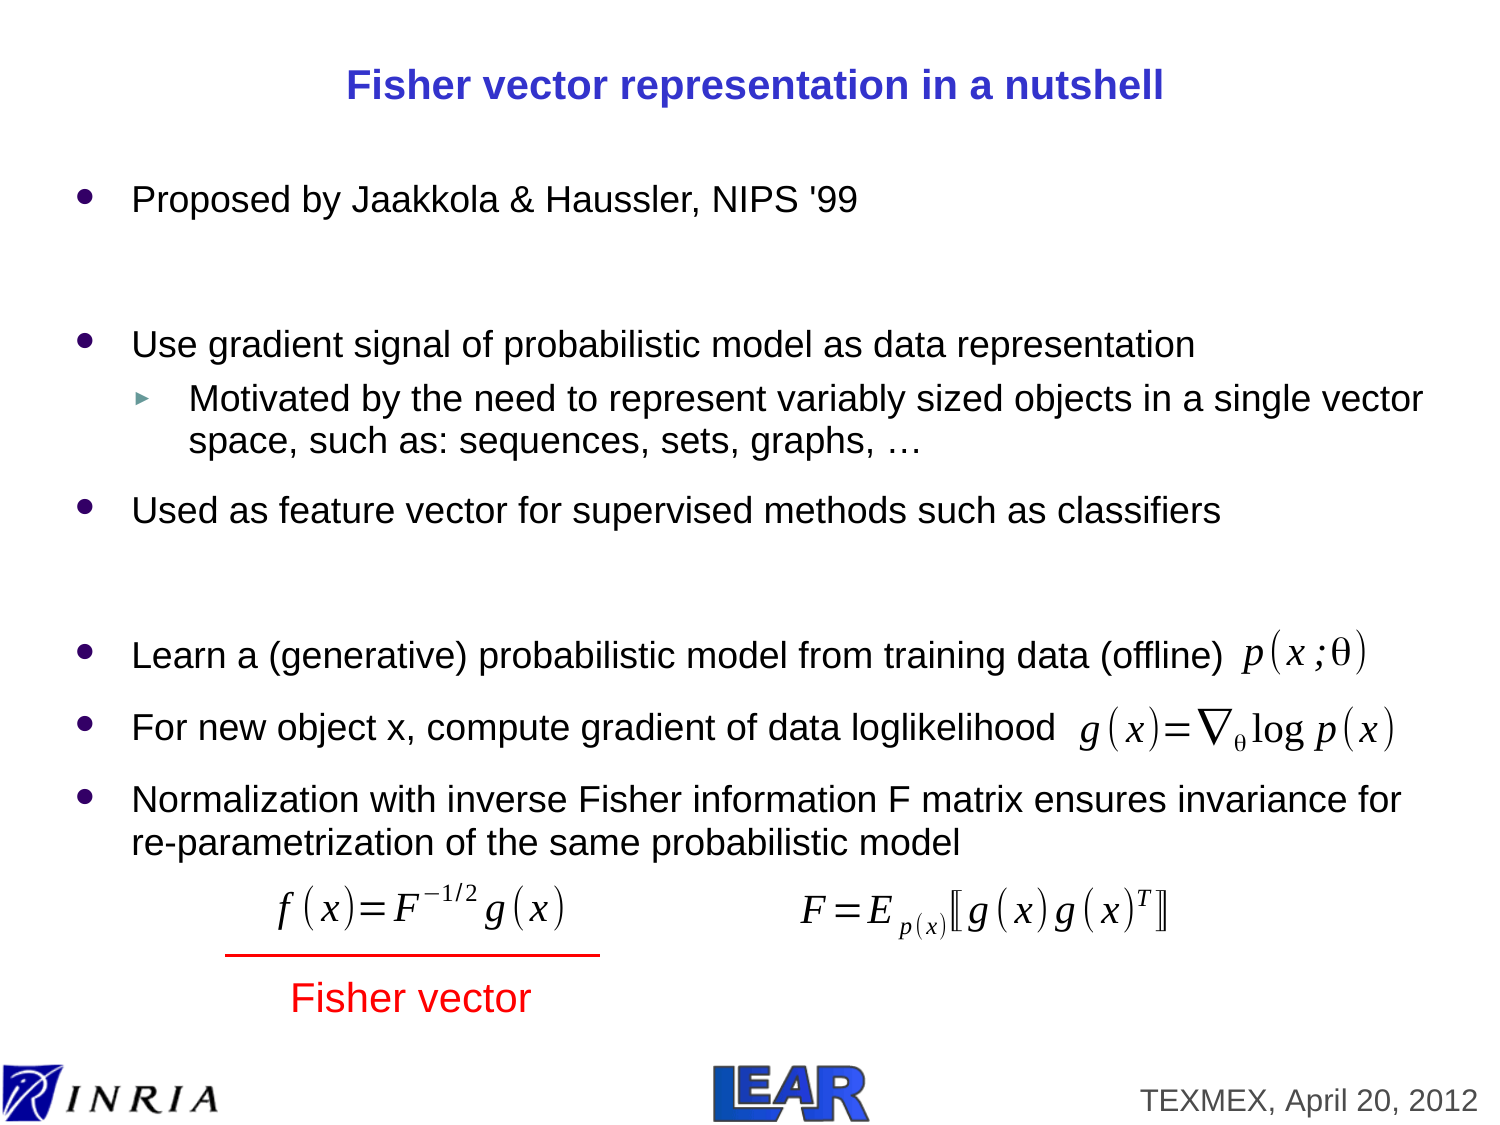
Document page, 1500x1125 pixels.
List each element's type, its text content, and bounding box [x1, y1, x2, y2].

picture [0, 1050, 361, 1125]
chart [1231, 627, 1374, 678]
title Fisher vector representation in a nutshell [51, 46, 1459, 123]
chart [262, 878, 573, 934]
text_box Fisher vector [275, 963, 547, 1029]
chart [790, 884, 1175, 942]
chart [1071, 704, 1402, 755]
picture [709, 1063, 872, 1124]
list Proposed by Jaakkola & Haussler, NIPS '99 Use gradient signal of probabilistic model as data representation Motivated by the need to represent variably sized objects in a single vector space, such as: sequences, sets, graphs, … Used as feature vector for supervised methods such as classifiers Learn a (generative) probabilistic model from training data (offline) For new object x, compute gradient of data loglikelihood Normalization with inverse Fisher information F matrix ensures invariance for re-parametrization of the same probabilistic model [75, 178, 1425, 1008]
